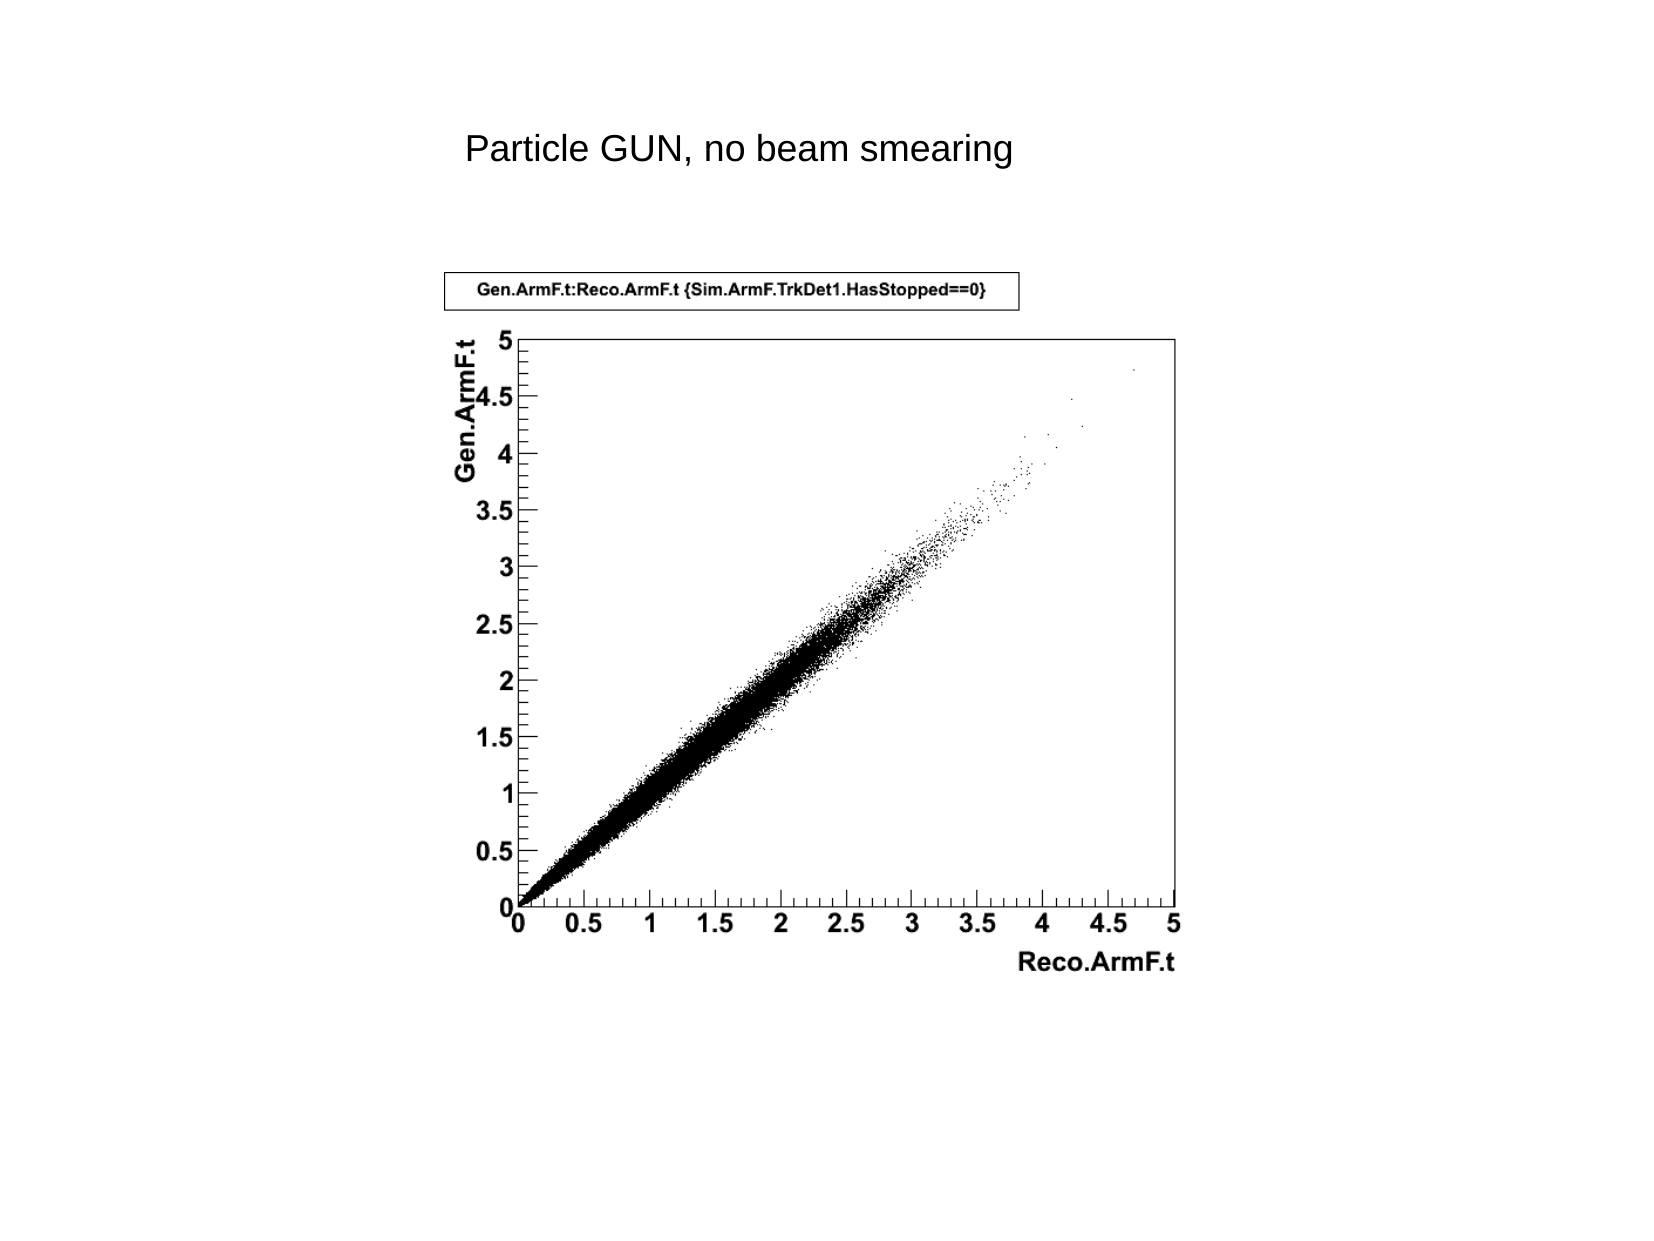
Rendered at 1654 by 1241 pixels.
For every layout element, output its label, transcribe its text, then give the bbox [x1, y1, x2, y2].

picture [444, 272, 1226, 978]
text_box Particle GUN, no beam smearing [450, 120, 1321, 177]
